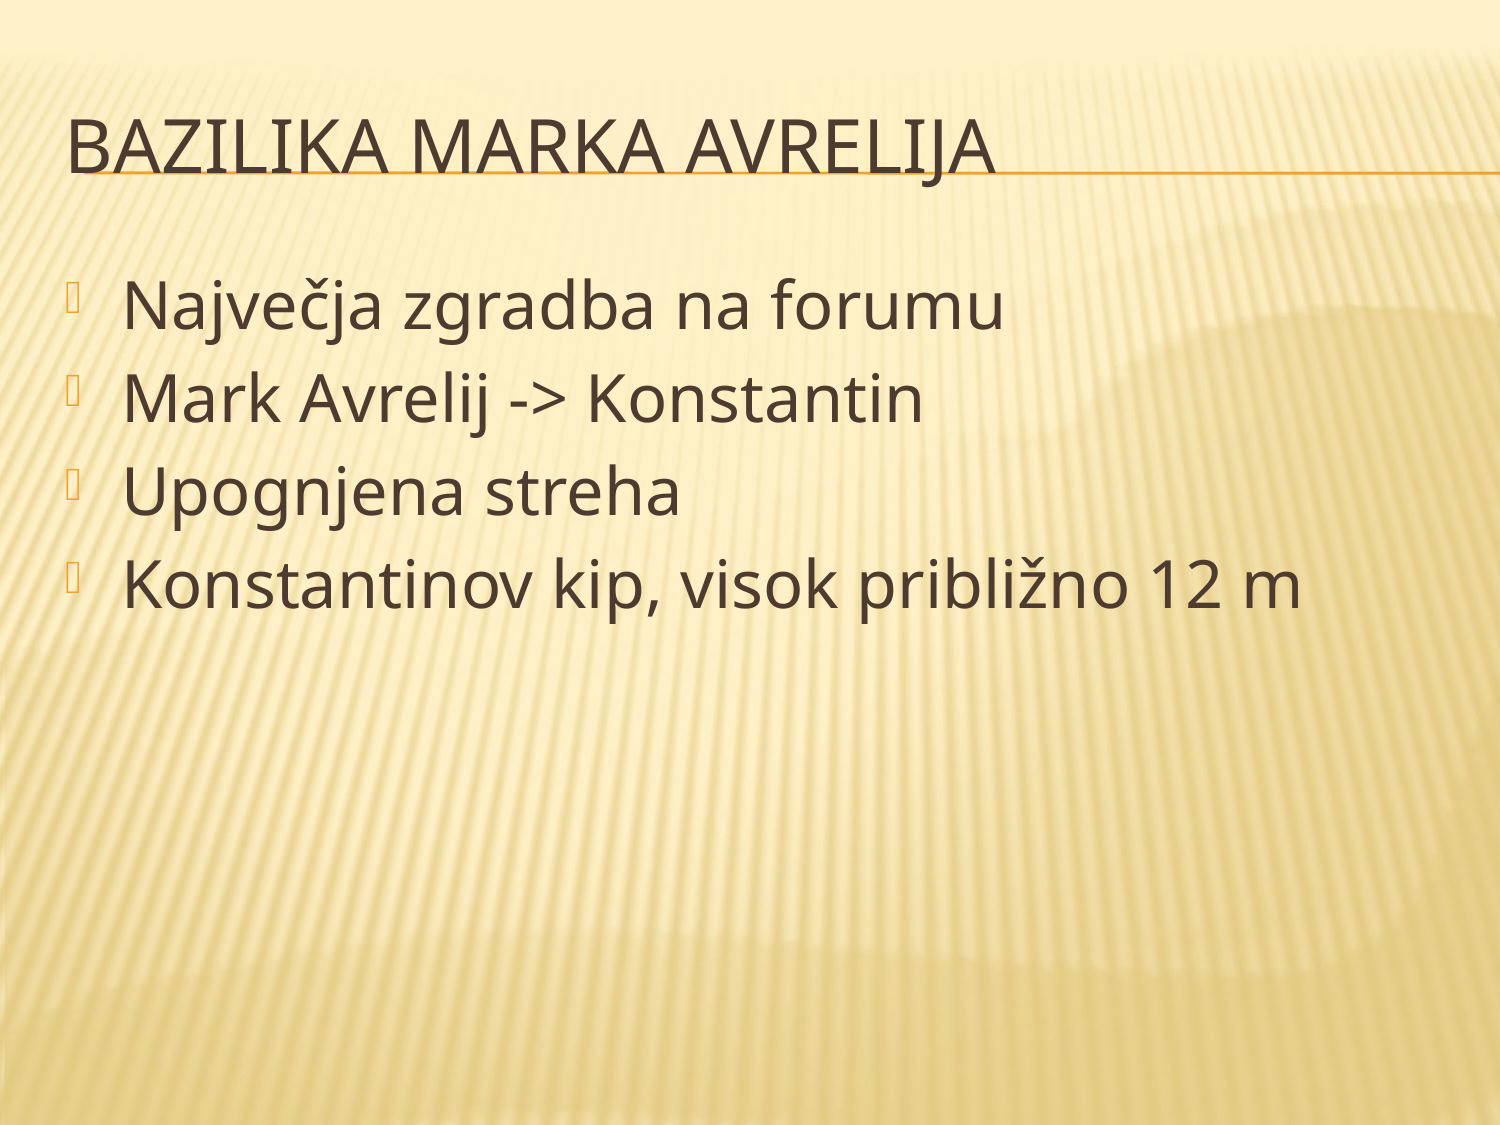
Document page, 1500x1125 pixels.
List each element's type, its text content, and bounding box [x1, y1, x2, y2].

list Največja zgradba na forumu Mark Avrelij -> Konstantin Upognjena streha Konstantinov kip, visok približno 12 m [50, 254, 1475, 998]
picture [0, 0, 1500, 1125]
title Bazilika marka avrelija [50, 75, 1475, 213]
